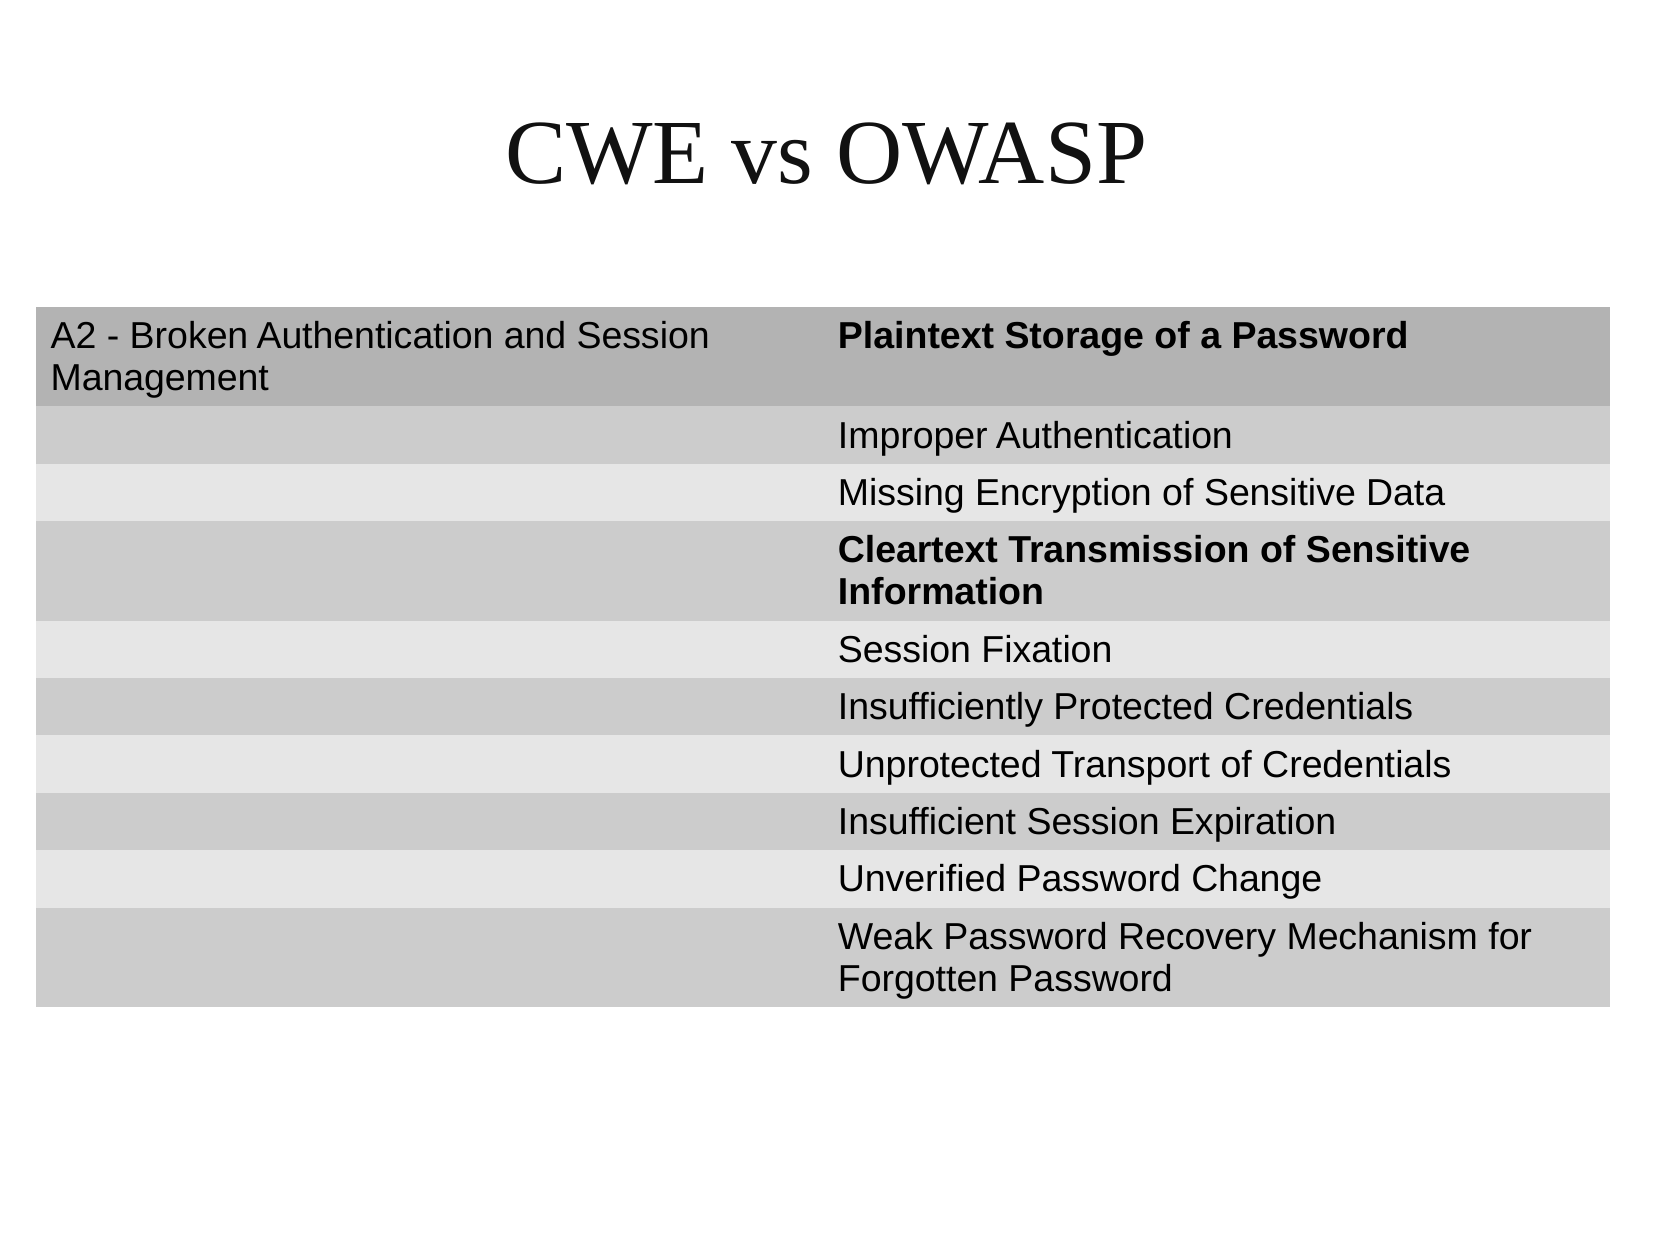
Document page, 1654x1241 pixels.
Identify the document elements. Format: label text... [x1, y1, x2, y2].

table_cell Missing Encryption of Sensitive Data [823, 464, 1610, 521]
table_cell [36, 621, 823, 678]
table_cell Improper Authentication [823, 406, 1610, 464]
table_cell [36, 735, 823, 793]
table_cell [36, 678, 823, 735]
table_cell Weak Password Recovery Mechanism for Forgotten Password [823, 908, 1610, 1007]
table_header Plaintext Storage of a Password [823, 307, 1610, 406]
table_cell Insufficient Session Expiration [823, 793, 1610, 850]
table_cell [36, 793, 823, 850]
table_cell [36, 521, 823, 621]
table_cell [36, 464, 823, 521]
table_cell Unverified Password Change [823, 850, 1610, 908]
title CWE vs OWASP [82, 49, 1571, 257]
table_cell Session Fixation [823, 621, 1610, 678]
table_cell [36, 850, 823, 908]
table_cell Unprotected Transport of Credentials [823, 735, 1610, 793]
table_cell Cleartext Transmission of Sensitive Information [823, 521, 1610, 621]
table_cell [36, 908, 823, 1007]
table_cell [36, 406, 823, 464]
table_header A2 - Broken Authentication and Session Management [36, 307, 823, 406]
table_cell Insufficiently Protected Credentials [823, 678, 1610, 735]
